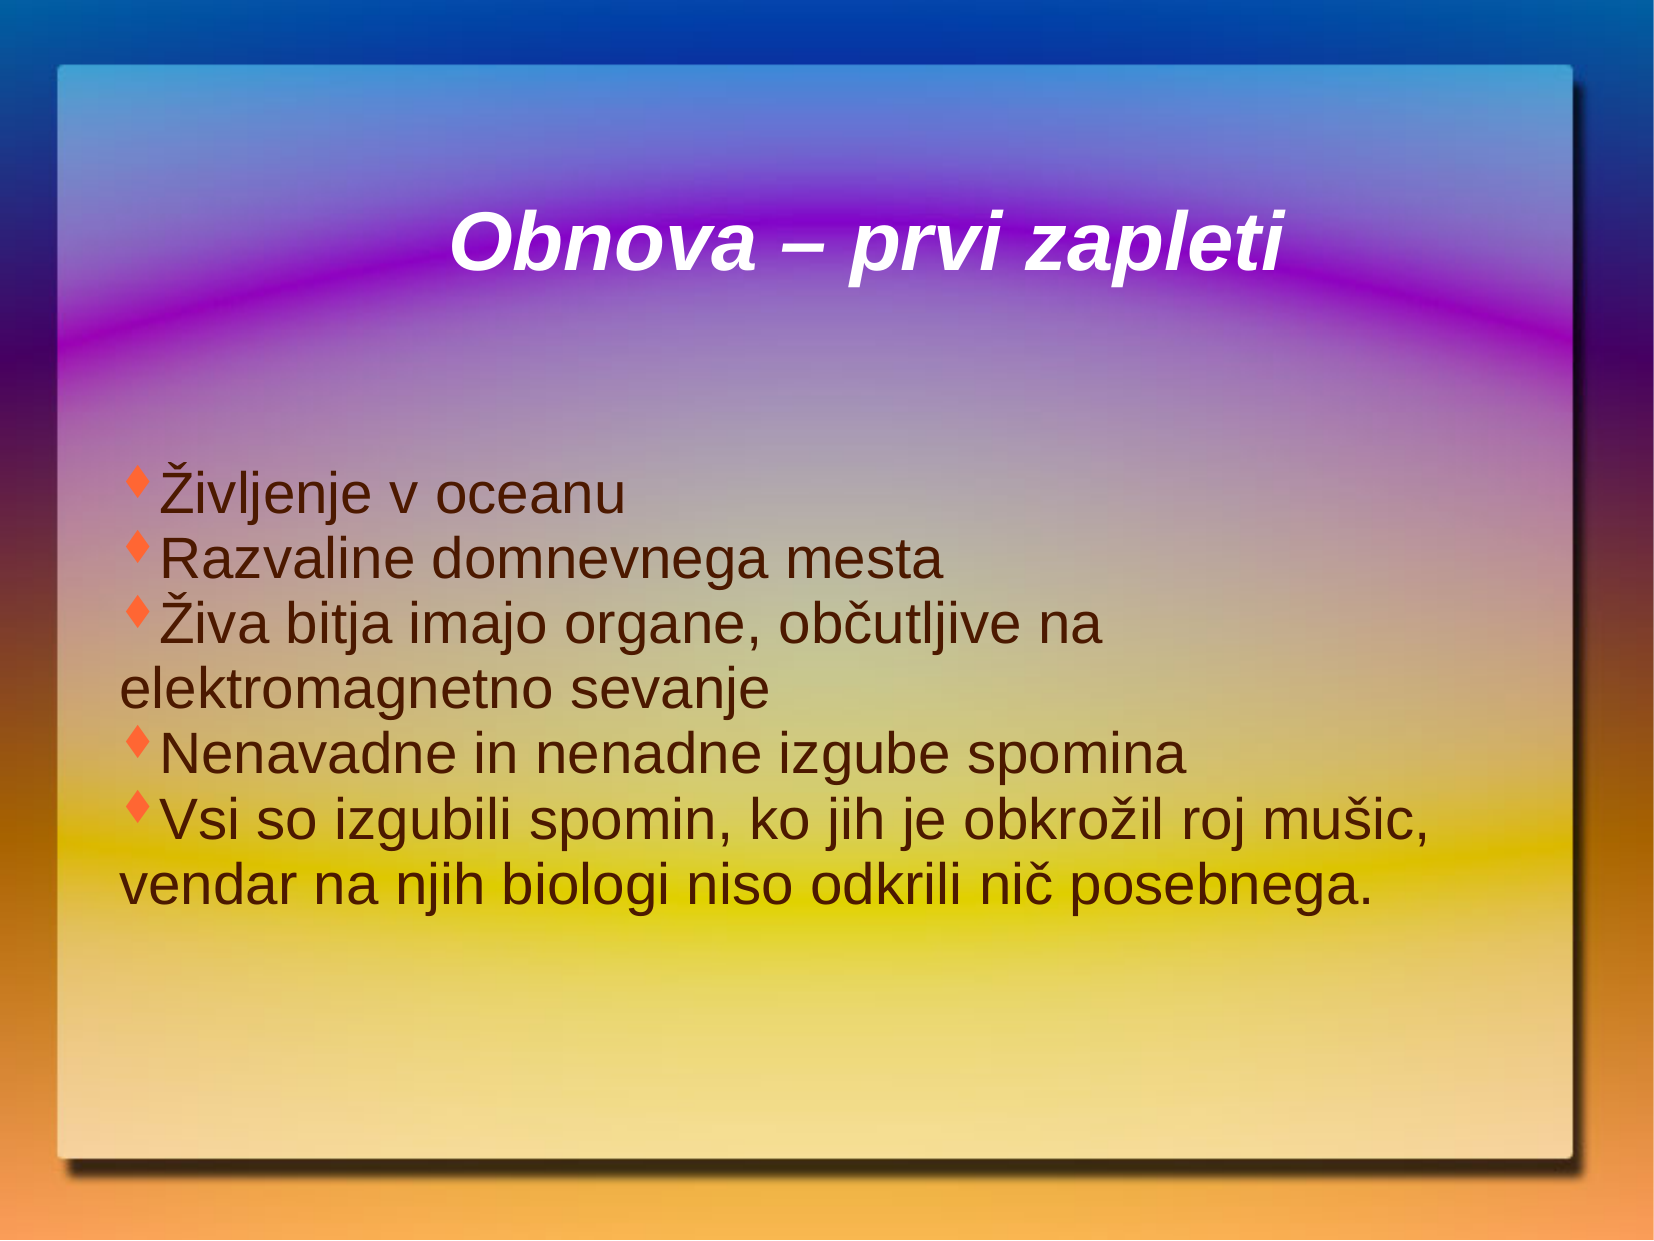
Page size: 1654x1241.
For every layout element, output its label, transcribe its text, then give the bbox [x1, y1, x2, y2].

list Življenje v oceanu Razvaline domnevnega mesta Živa bitja imajo organe, občutljive na elektromagnetno sevanje Nenavadne in nenadne izgube spomina Vsi so izgubili spomin, ko jih je obkrožil roj mušic, vendar na njih biologi niso odkrili nič posebnega. [119, 461, 1532, 1160]
title Obnova – prvi zapleti [123, 139, 1536, 347]
picture [0, 0, 1654, 1240]
